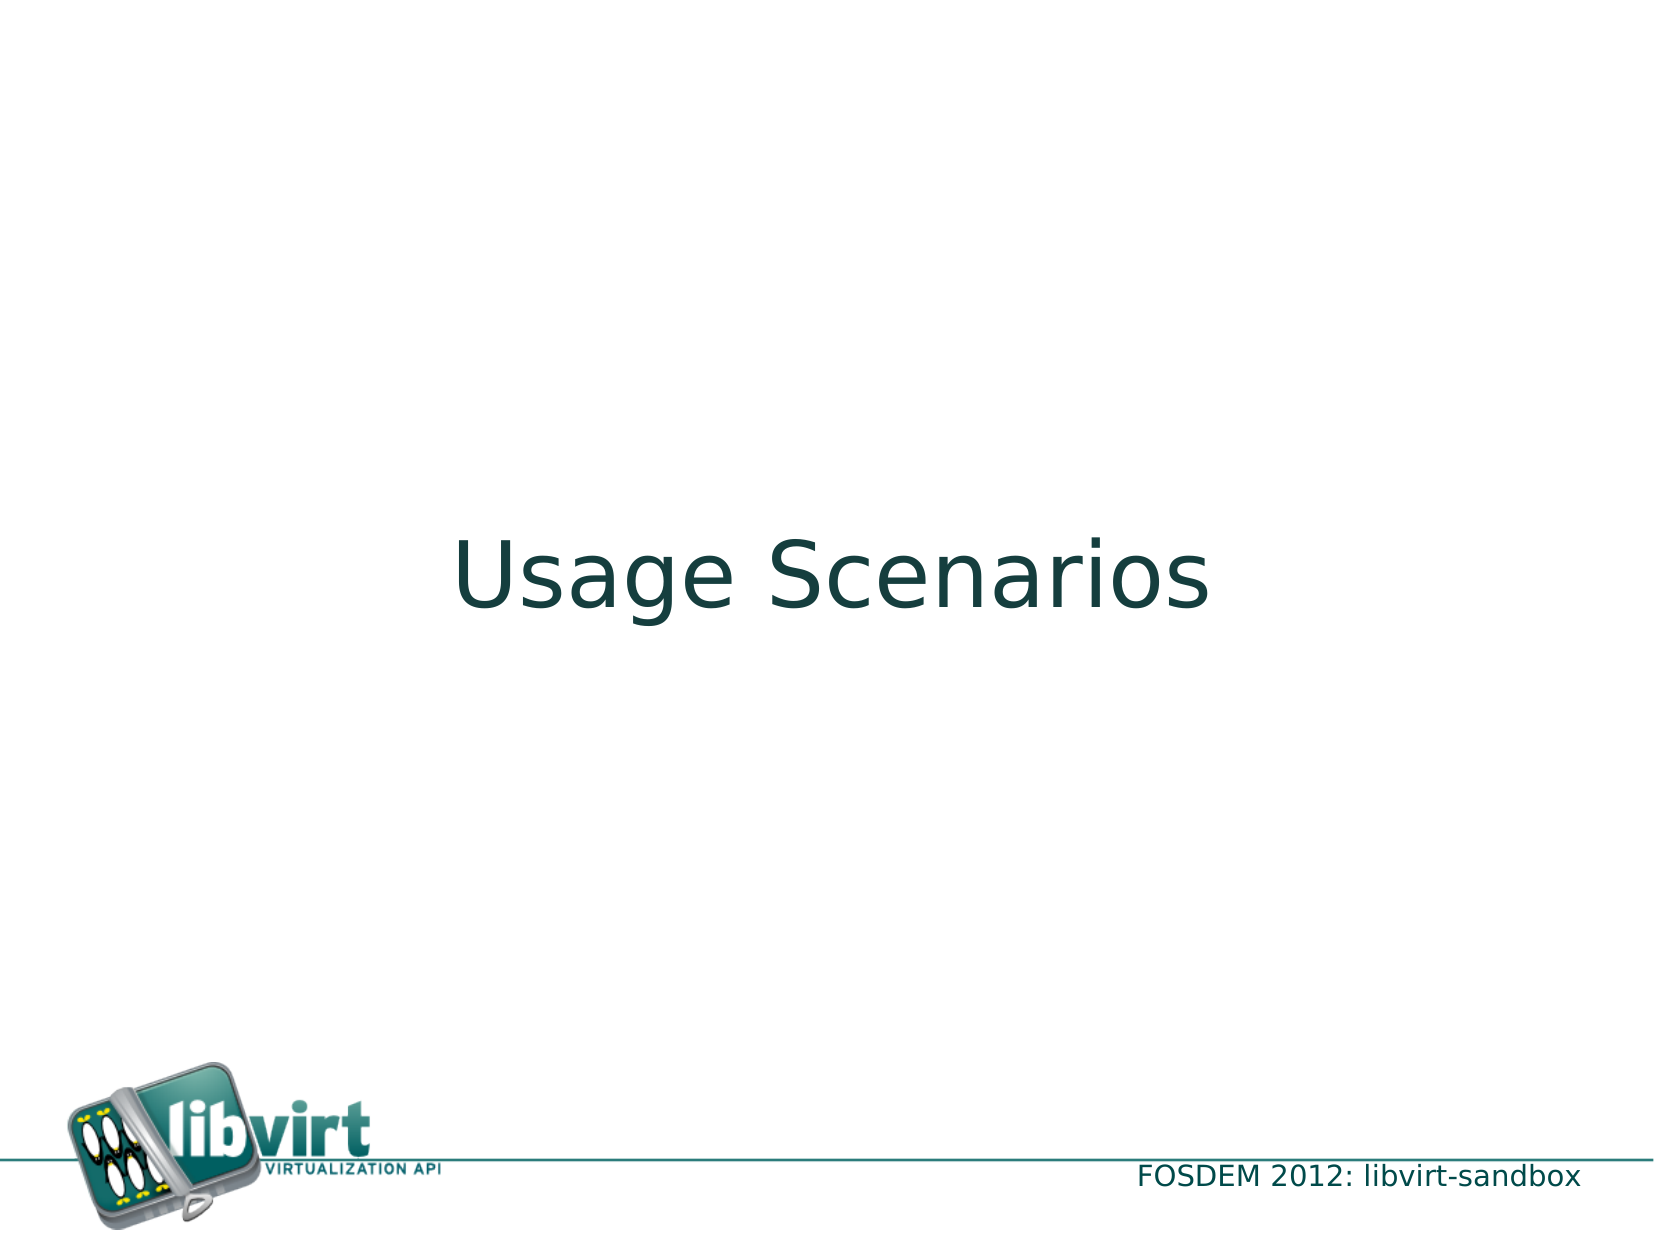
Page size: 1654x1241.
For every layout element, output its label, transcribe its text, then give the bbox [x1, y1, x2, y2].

picture [0, 1062, 1654, 1230]
title Usage Scenarios [88, 472, 1577, 680]
text_box FOSDEM 2012: libvirt-sandbox [1122, 1151, 1654, 1211]
